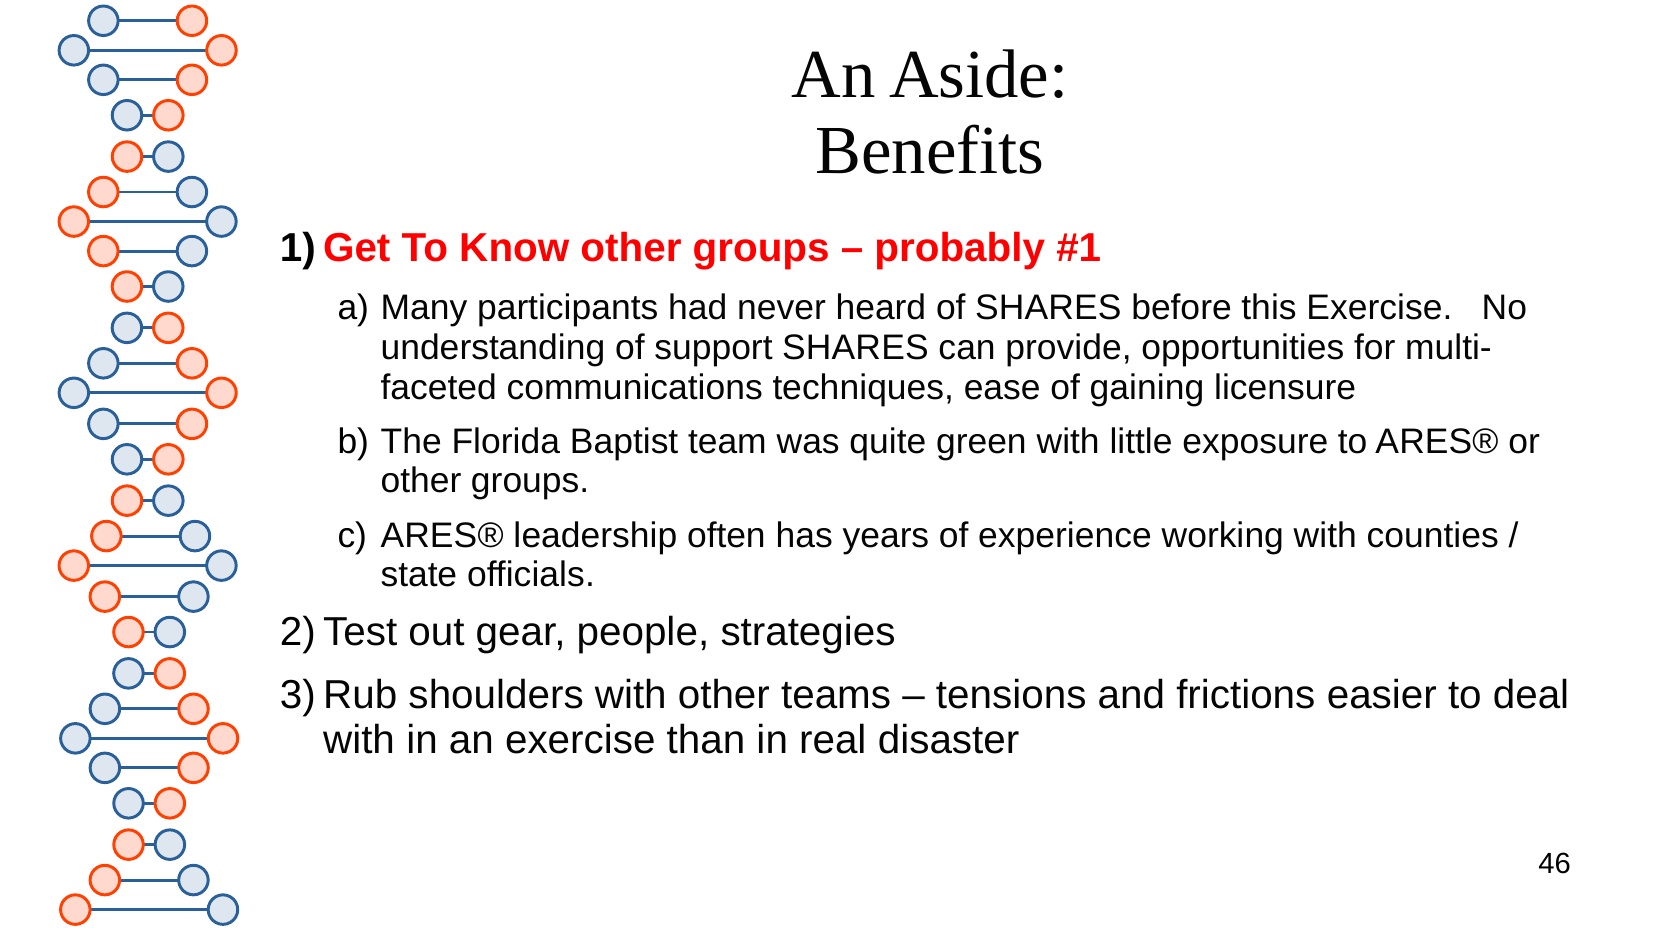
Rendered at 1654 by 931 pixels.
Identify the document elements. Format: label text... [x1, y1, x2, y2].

title An Aside: Benefits [265, 35, 1595, 189]
list Get To Know other groups – probably #1 Many participants had never heard of SHARES before this Exercise. No understanding of support SHARES can provide, opportunities for multi-faceted communications techniques, ease of gaining licensure The Florida Baptist team was quite green with little exposure to ARES® or other groups. ARES® leadership often has years of experience working with counties / state officials. Test out gear, people, strategies Rub shoulders with other teams – tensions and frictions easier to deal with in an exercise than in real disaster [265, 224, 1595, 764]
